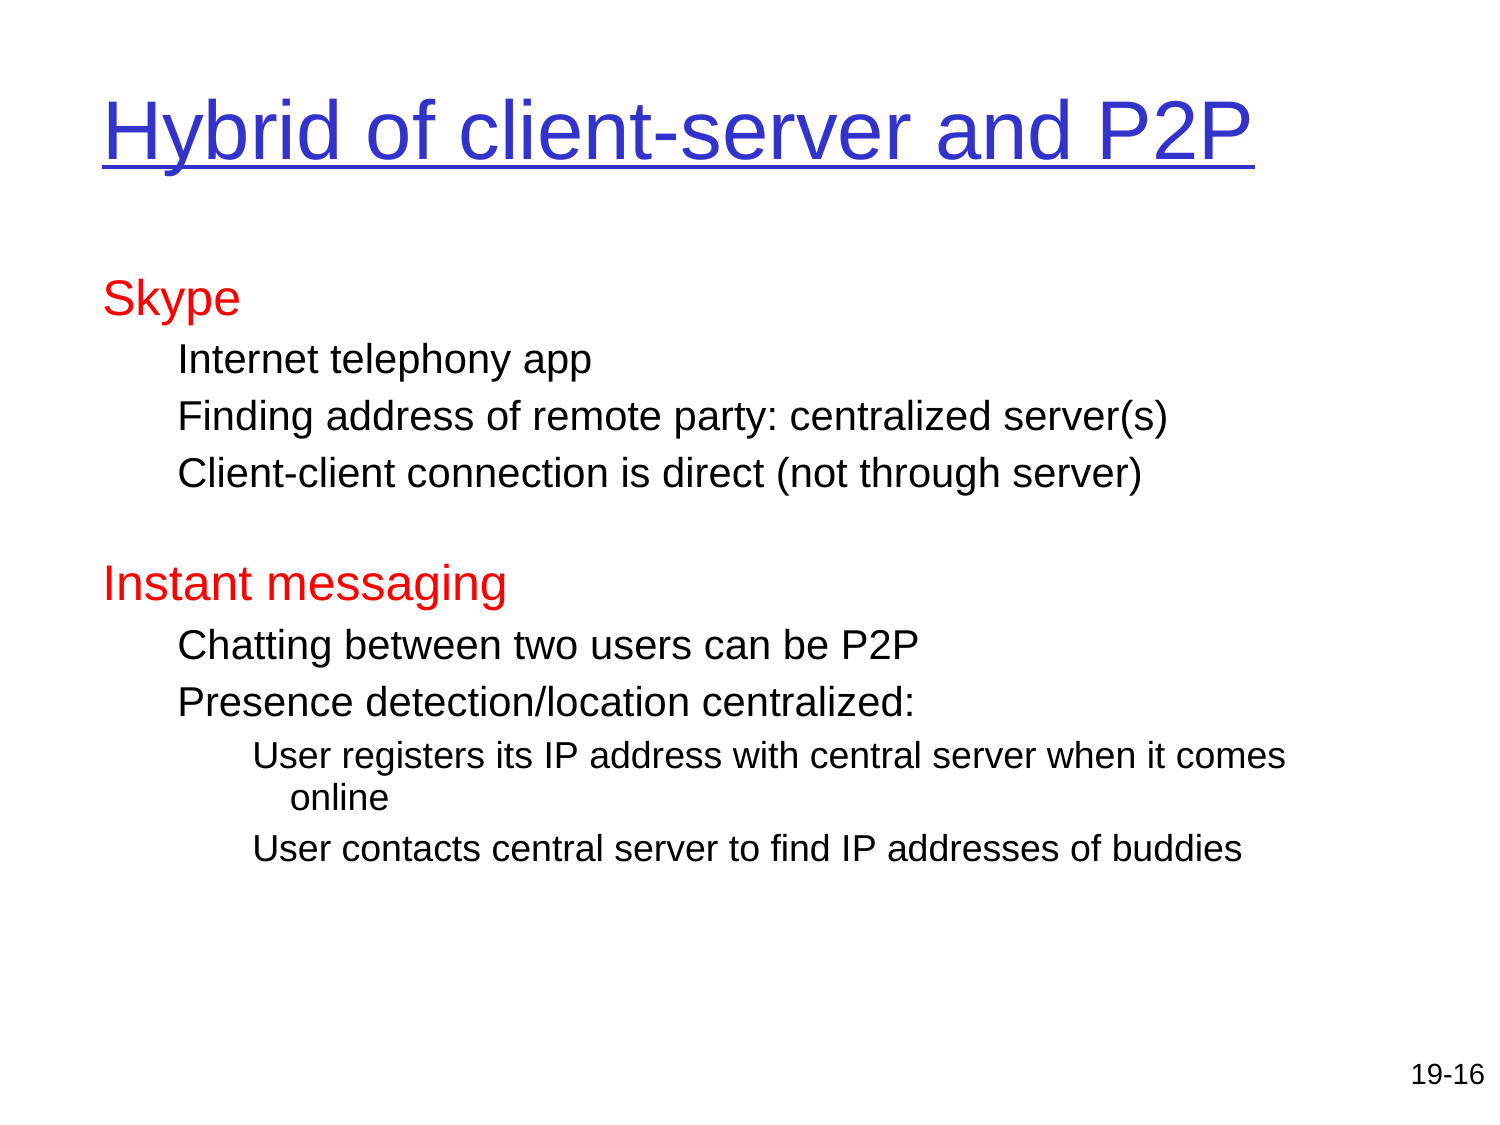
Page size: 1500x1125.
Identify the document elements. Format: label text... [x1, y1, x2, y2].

list Skype Internet telephony app Finding address of remote party: centralized server(s) Client-client connection is direct (not through server) Instant messaging Chatting between two users can be P2P Presence detection/location centralized: User registers its IP address with central server when it comes online User contacts central server to find IP addresses of buddies [87, 262, 1363, 1026]
title Hybrid of client-server and P2P [87, 37, 1363, 225]
